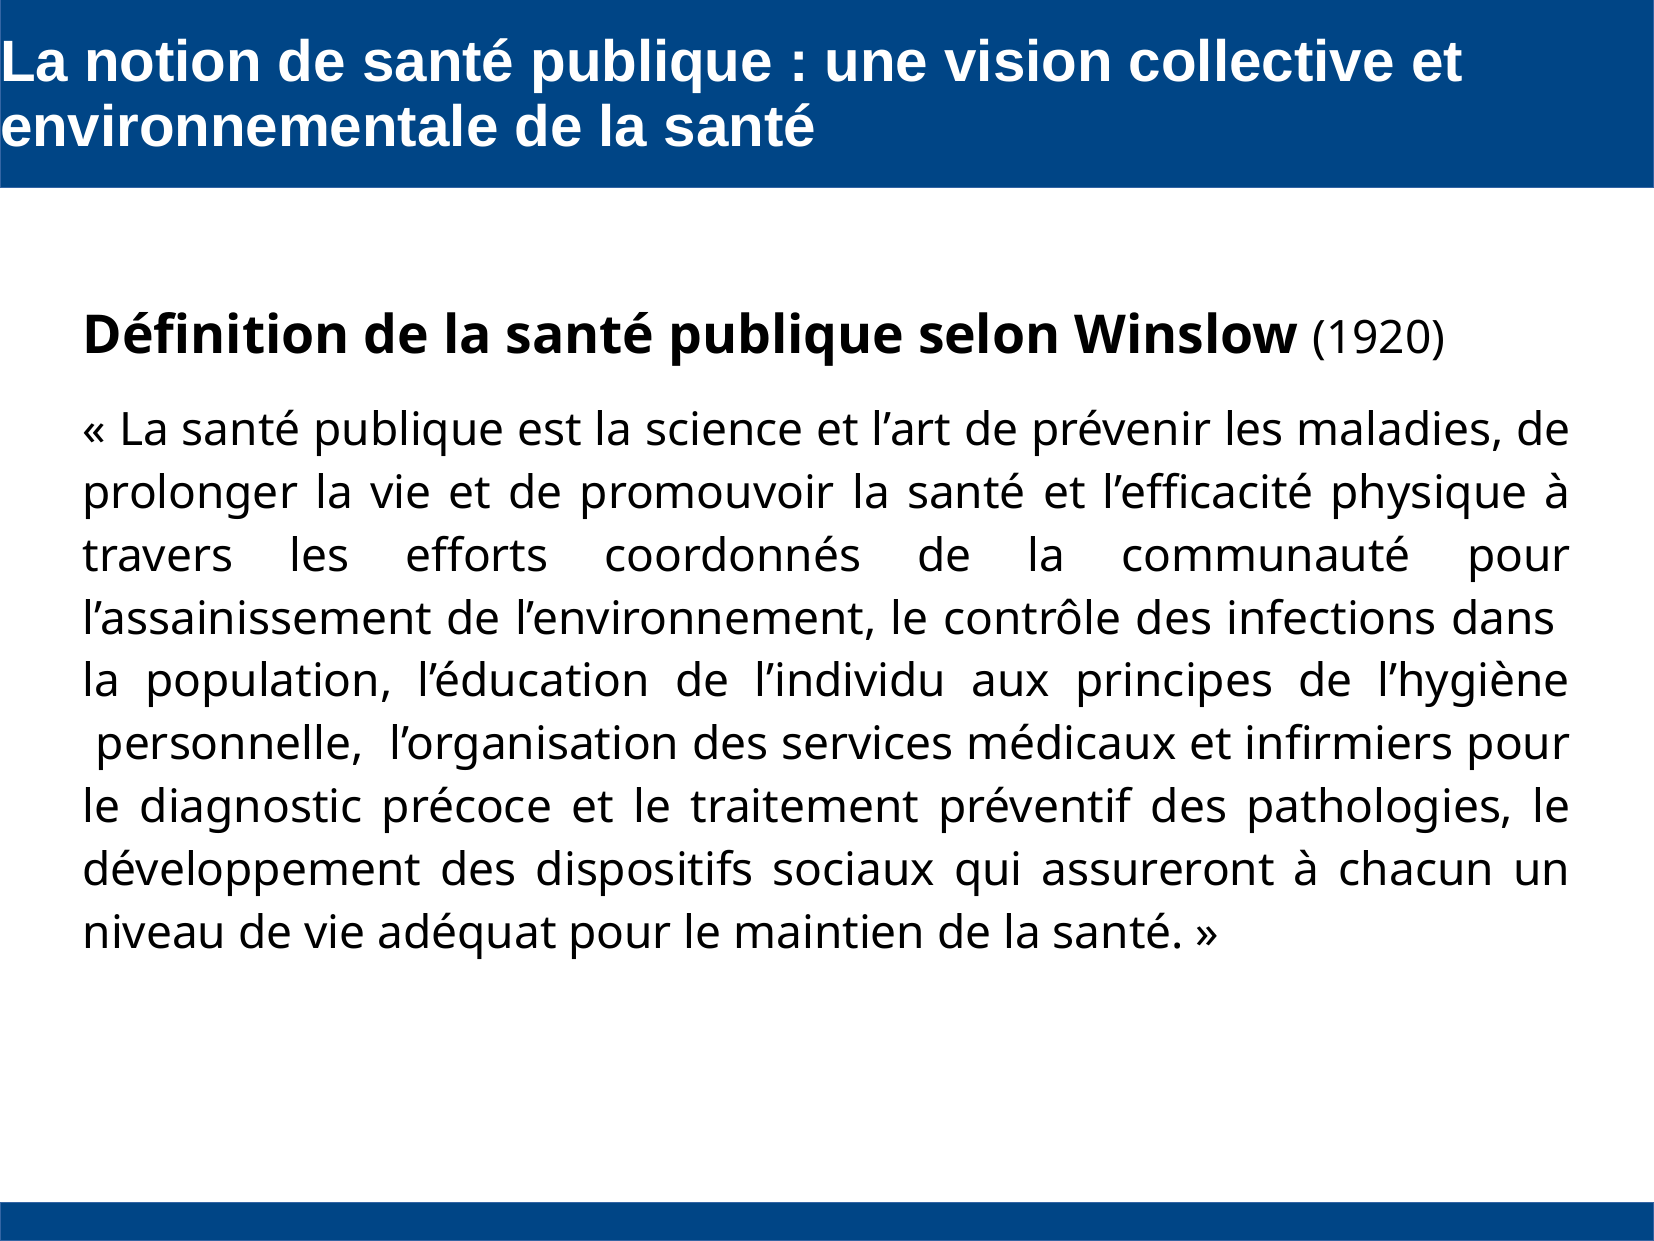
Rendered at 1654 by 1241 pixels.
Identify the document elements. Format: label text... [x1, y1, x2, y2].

list Définition de la santé publique selon Winslow (1920) « La santé publique est la science et l’art de prévenir les maladies, de prolonger la vie et de promouvoir la santé et l’efficacité physique à travers les efforts coordonnés de la communauté pour l’assainissement de l’environnement, le contrôle des infections dans la population, l’éducation de l’individu aux principes de l’hygiène personnelle, l’organisation des services médicaux et infirmiers pour le diagnostic précoce et le traitement préventif des pathologies, le développement des dispositifs sociaux qui assureront à chacun un niveau de vie adéquat pour le maintien de la santé. » [82, 296, 1571, 1016]
title La notion de santé publique : une vision collective et environnementale de la santé [0, 0, 1654, 188]
